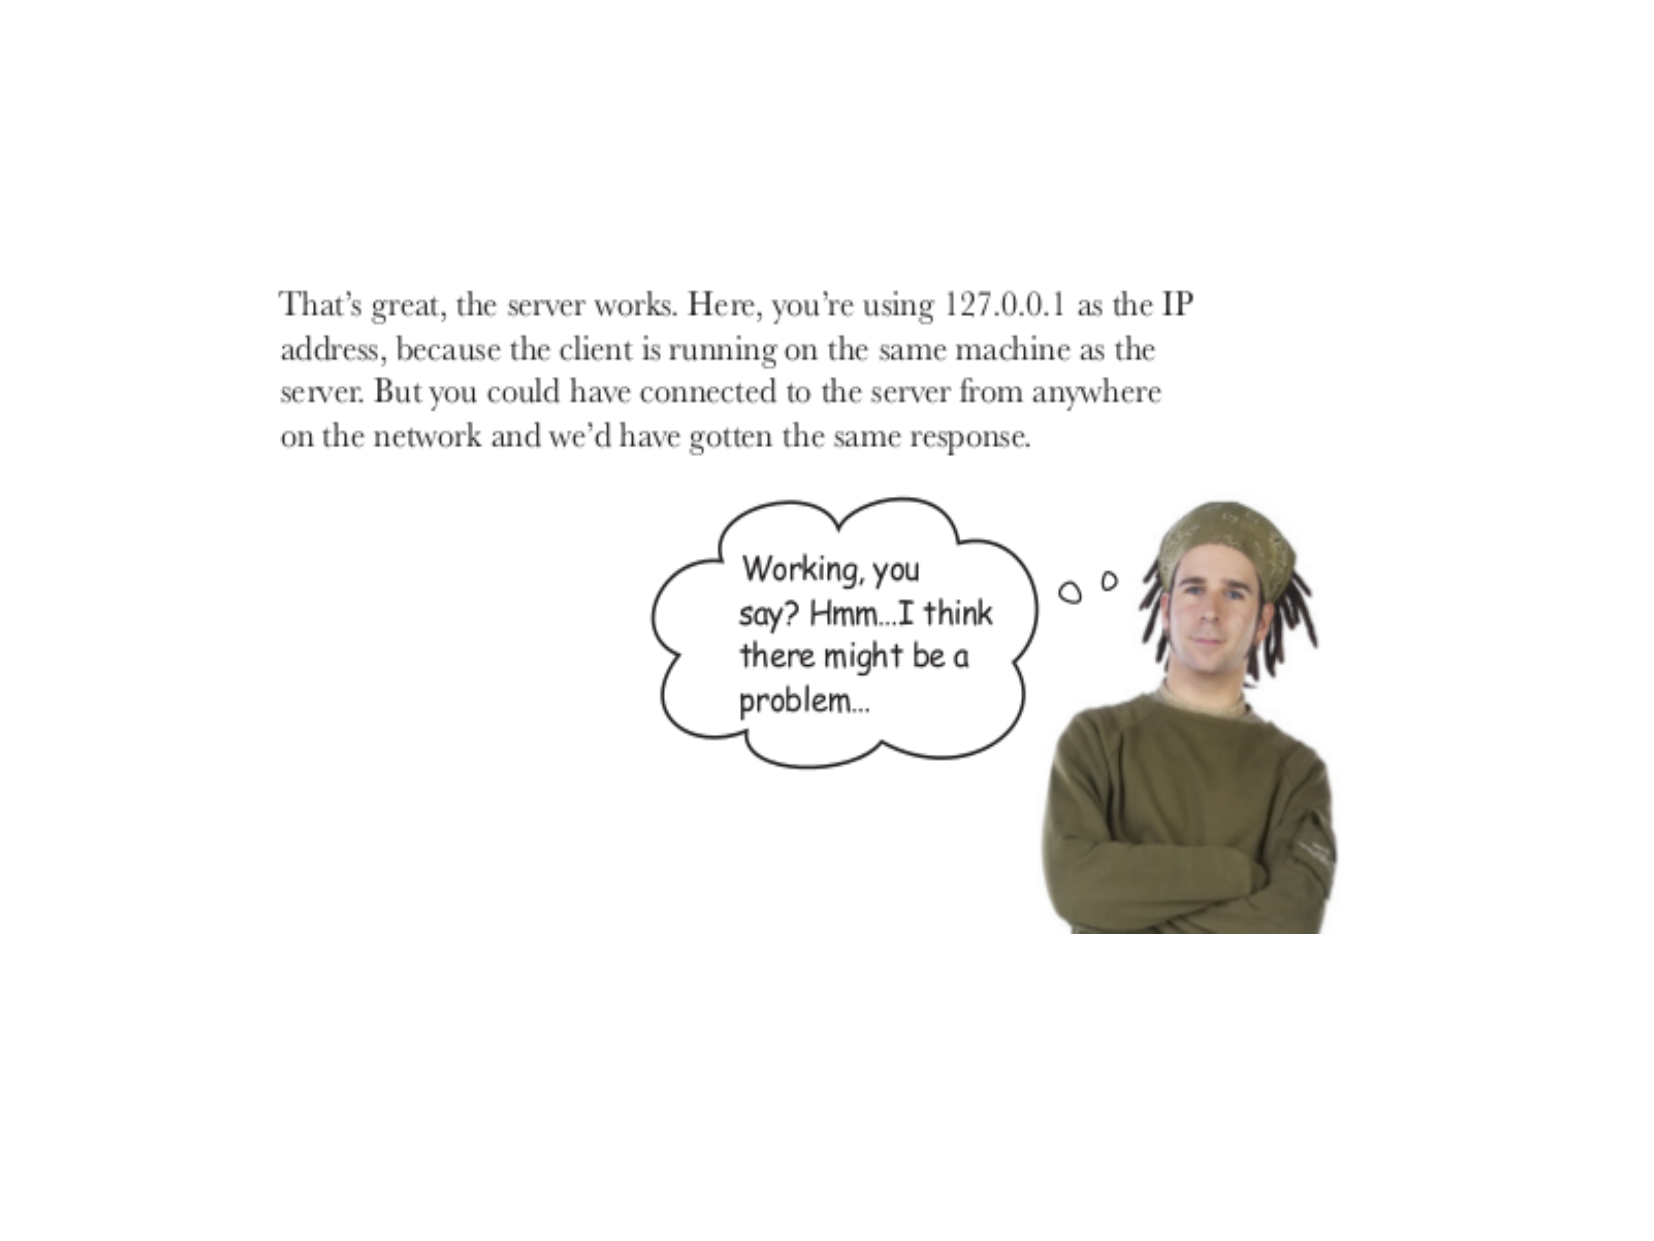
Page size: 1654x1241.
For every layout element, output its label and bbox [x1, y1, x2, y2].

picture [248, 247, 1406, 934]
